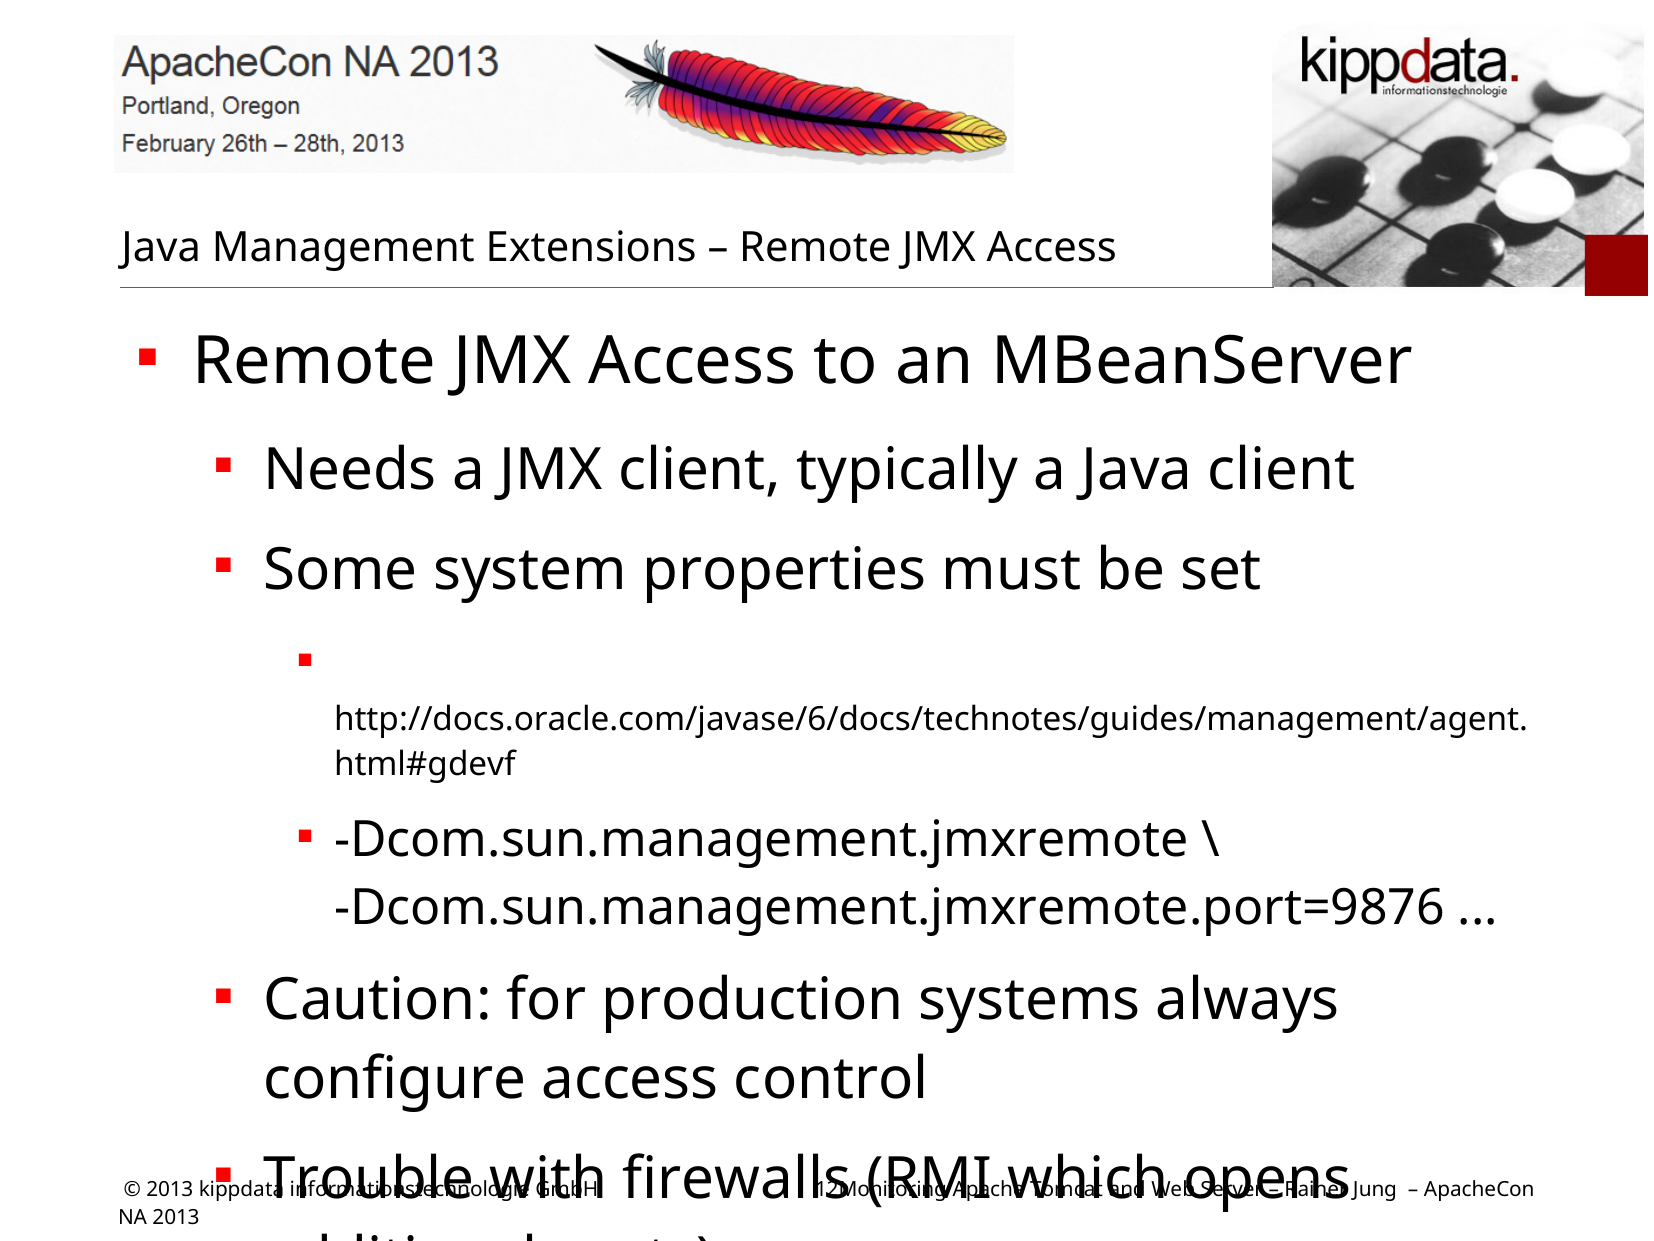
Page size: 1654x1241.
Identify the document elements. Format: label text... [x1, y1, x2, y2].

picture [1272, 5, 1648, 302]
picture [114, 35, 1014, 173]
title Java Management Extensions – Remote JMX Access [121, 204, 1242, 286]
list Remote JMX Access to an MBeanServer Needs a JMX client, typically a Java client Some system properties must be set http://docs.oracle.com/javase/6/docs/technotes/guides/management/agent.html#gdevf -Dcom.sun.management.jmxremote \ -Dcom.sun.management.jmxremote.port=9876 ... Caution: for production systems always configure access control Trouble with firewalls (RMI which opens additional ports) Solution for Tomcat: JmxRemoteLifecycleListener See: http://tomcat.apache.org/tomcat-7.0-doc/config/listeners.html [121, 312, 1534, 1193]
